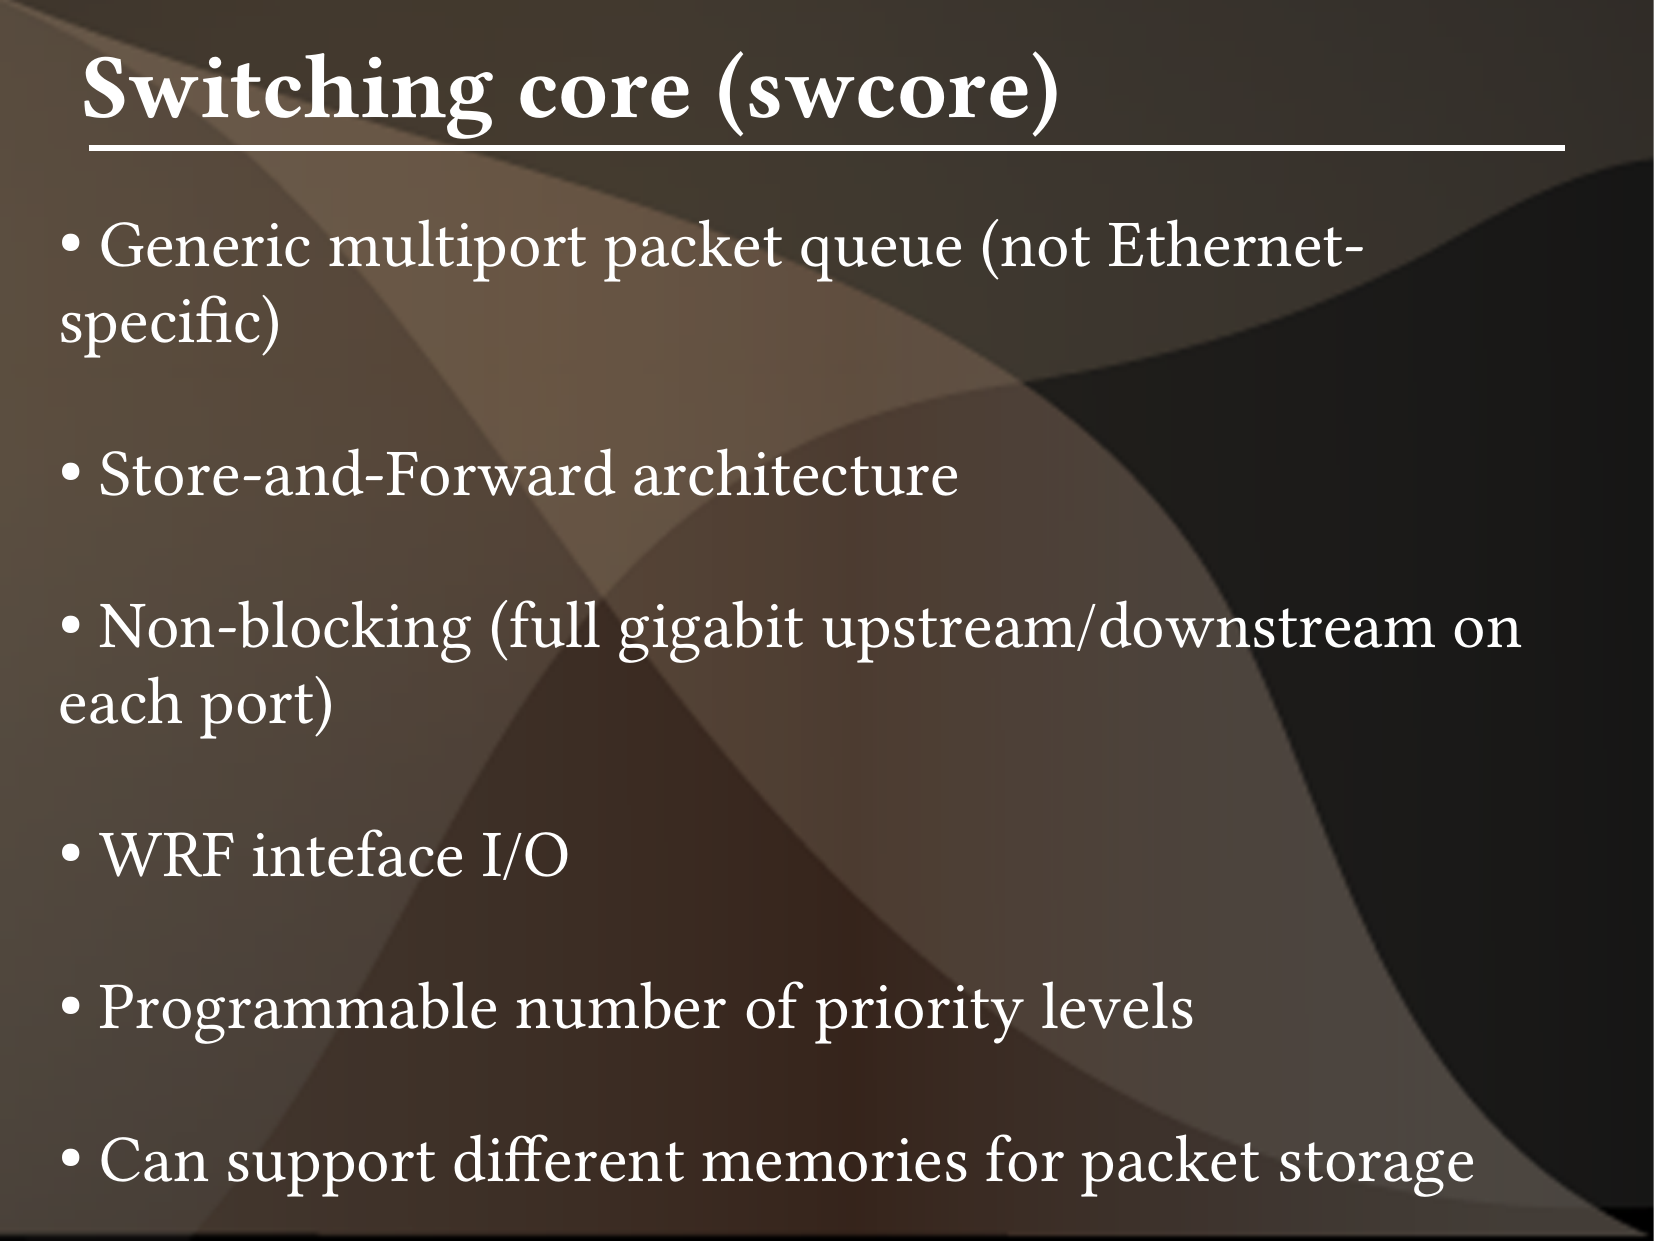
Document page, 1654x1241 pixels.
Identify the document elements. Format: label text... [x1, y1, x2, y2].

title Switching core (swcore) [82, 35, 1571, 140]
picture [0, 0, 1654, 1241]
text_box Generic multiport packet queue (not Ethernet-specific) Store-and-Forward architecture Non-blocking (full gigabit upstream/downstream on each port) WRF inteface I/O Programmable number of priority levels Can support different memories for packet storage [59, 244, 1548, 1236]
